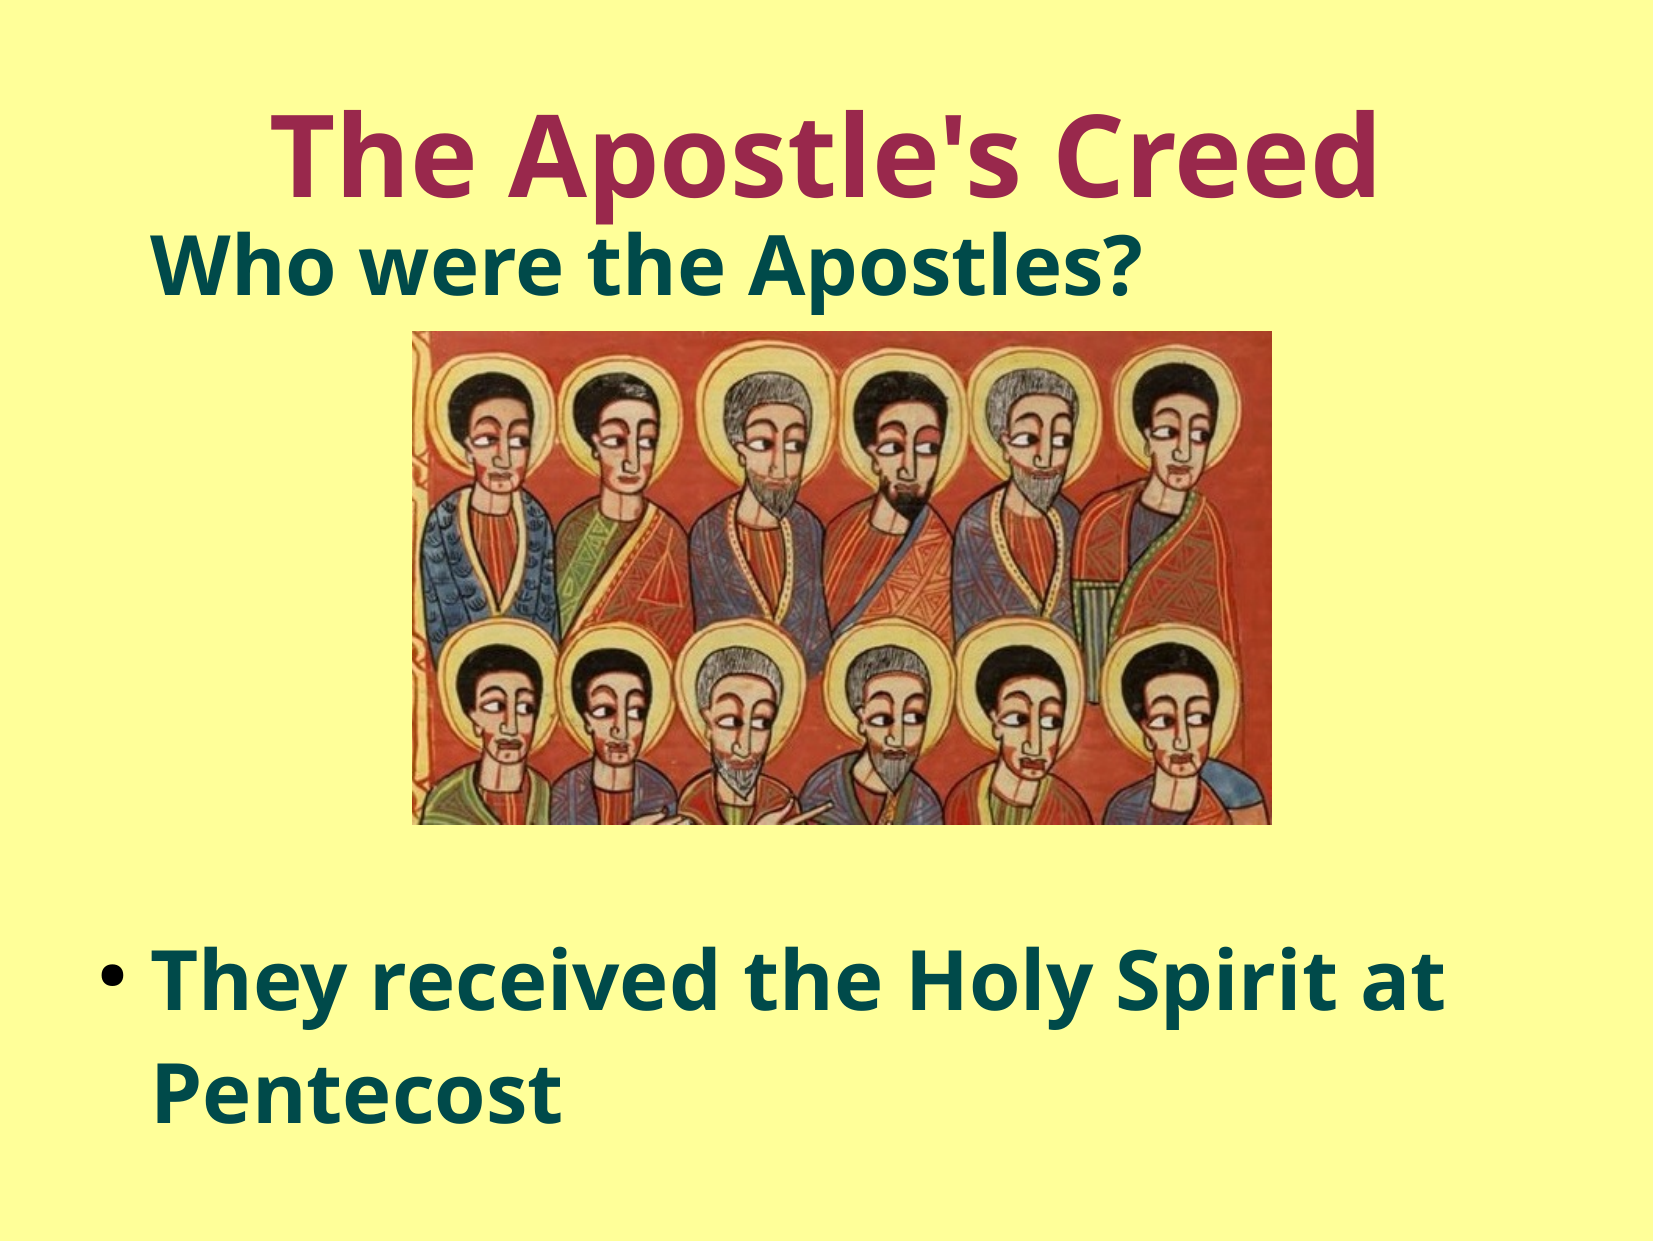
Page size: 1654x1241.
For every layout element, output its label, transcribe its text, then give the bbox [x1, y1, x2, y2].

title The Apostle's Creed [82, 49, 1571, 257]
picture [412, 331, 1272, 826]
list Who were the Apostles? They received the Holy Spirit at Pentecost [79, 206, 1568, 1241]
